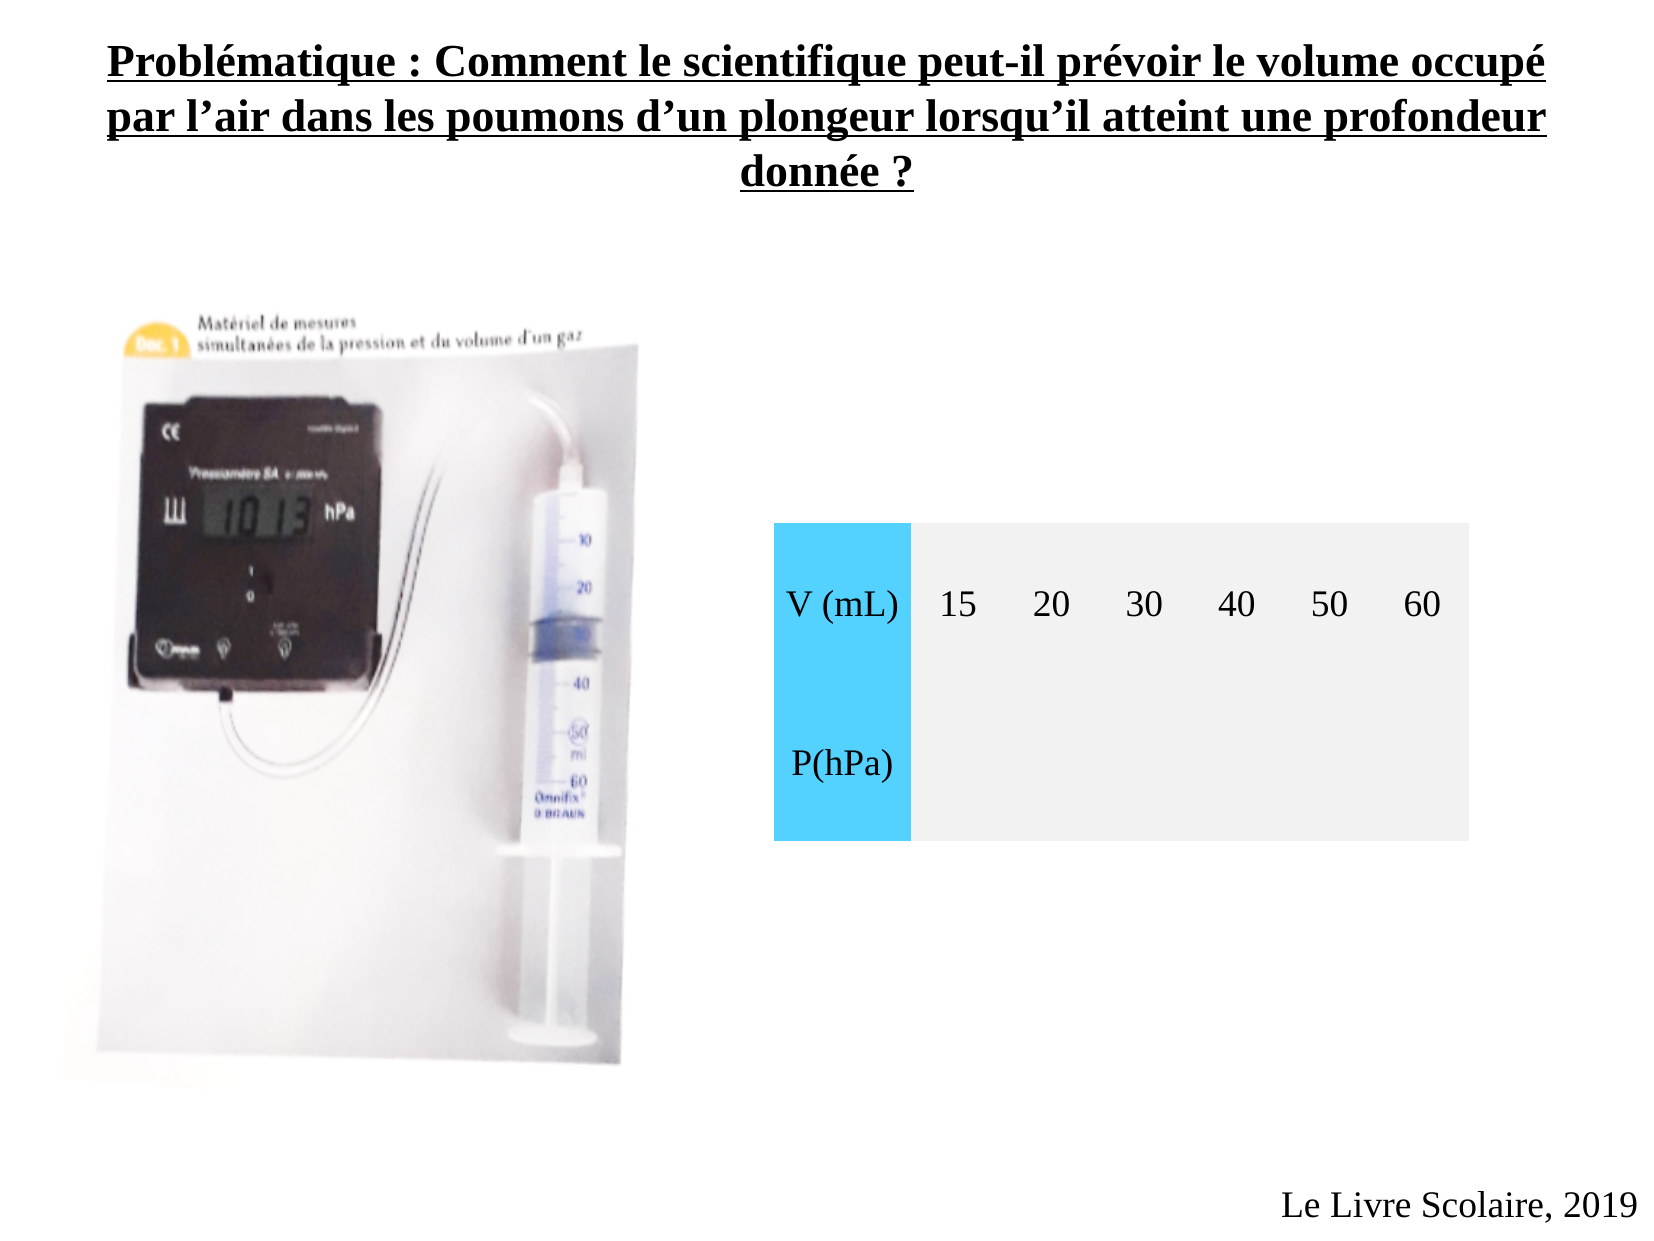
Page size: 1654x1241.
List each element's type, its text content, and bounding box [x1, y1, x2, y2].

table_cell [1376, 682, 1469, 841]
table_header 40 [1191, 523, 1283, 682]
table_cell [1005, 682, 1098, 841]
table_header 60 [1376, 523, 1469, 682]
table_cell [1191, 682, 1283, 841]
picture [62, 253, 668, 1121]
table_cell [1098, 682, 1191, 841]
table_cell [1283, 682, 1376, 841]
table_header V (mL) [774, 523, 911, 682]
text_box Problématique : Comment le scientifique peut-il prévoir le volume occupé par l’air dans les poumons d’un plongeur lorsqu’il atteint une profondeur donnée ? [78, 23, 1575, 204]
table_header 15 [911, 523, 1005, 682]
table_header 30 [1098, 523, 1191, 682]
table_cell P(hPa) [774, 682, 911, 841]
table_header 20 [1005, 523, 1098, 682]
table_cell [911, 682, 1005, 841]
text_box Le Livre Scolaire, 2019 [1266, 1169, 1654, 1233]
table_header 50 [1283, 523, 1376, 682]
